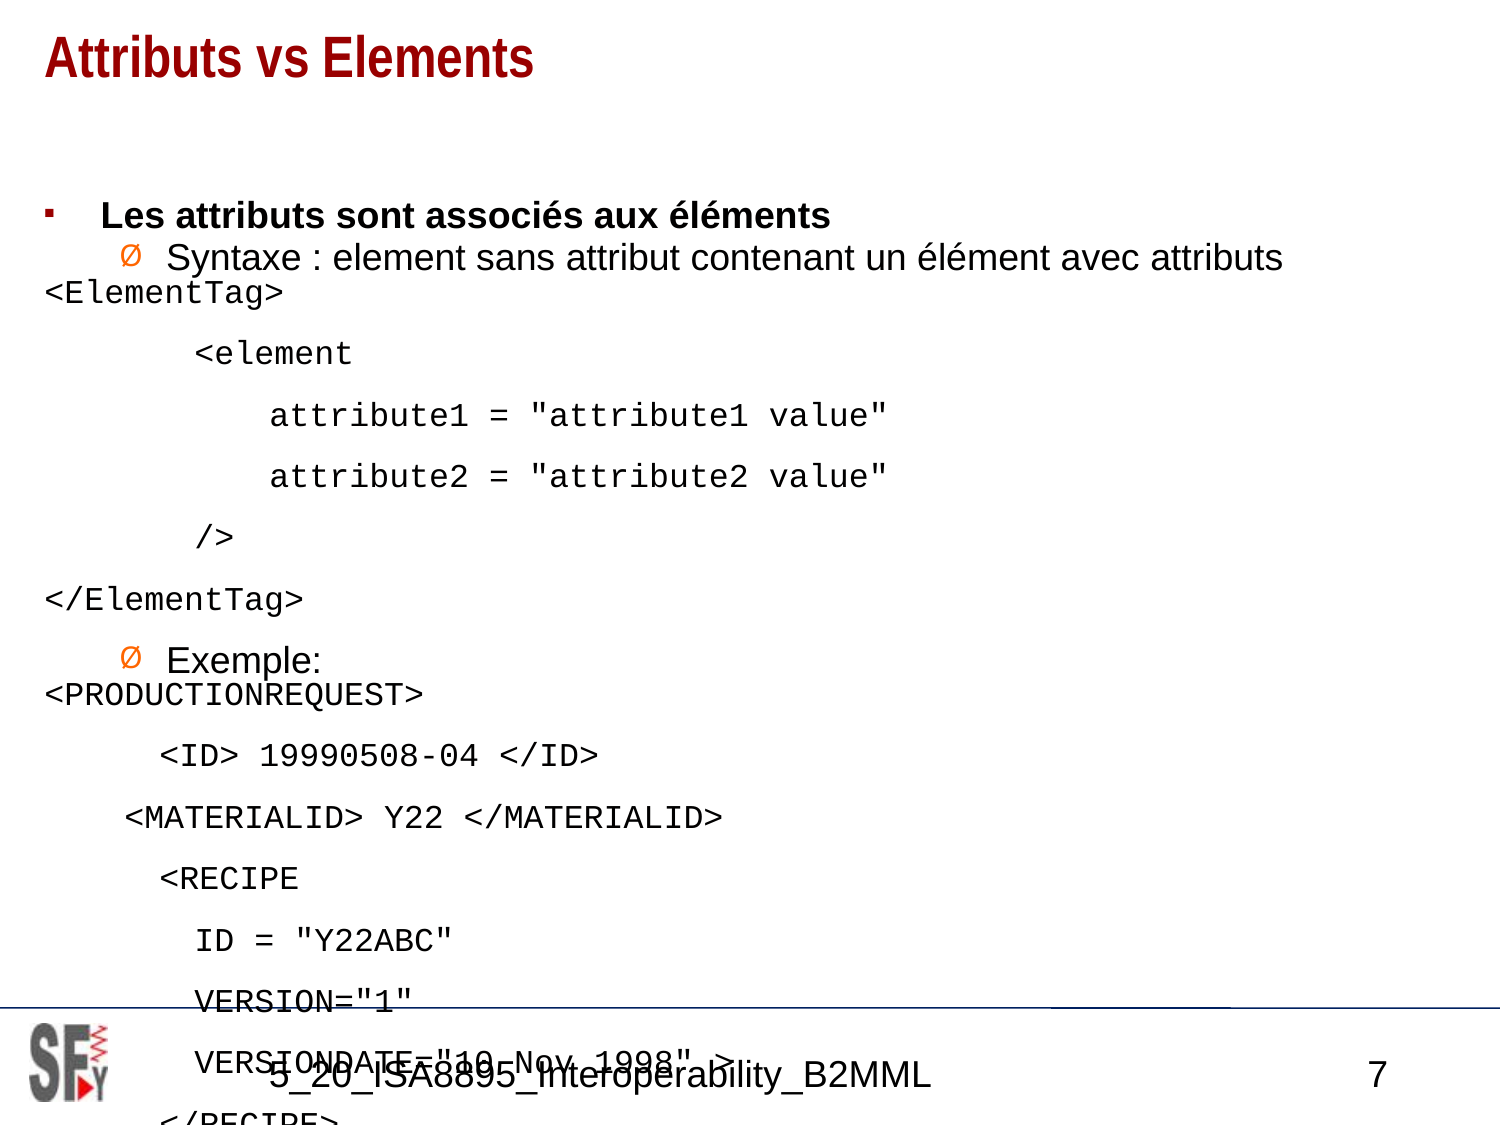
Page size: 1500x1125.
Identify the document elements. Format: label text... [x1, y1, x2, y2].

footer 5_20_ISA8895_Interoperability_B2MML [253, 1034, 1336, 1103]
slide_number <numéro> [1352, 1034, 1490, 1103]
picture [29, 1023, 108, 1102]
list Les attributs sont associés aux éléments Syntaxe : element sans attribut contenant un élément avec attributs <ElementTag> <element attribute1 = "attribute1 value" attribute2 = "attribute2 value" /> </ElementTag> Exemple: <PRODUCTIONREQUEST> <ID> 19990508-04 </ID> <MATERIALID> Y22 </MATERIALID> <RECIPE ID = "Y22ABC" VERSION="1" VERSIONDATE="10 Nov 1998" > </RECIPE> </PRODUCTIONREQUEST> [29, 184, 1471, 988]
title Attributs vs Elements [29, 12, 1471, 138]
